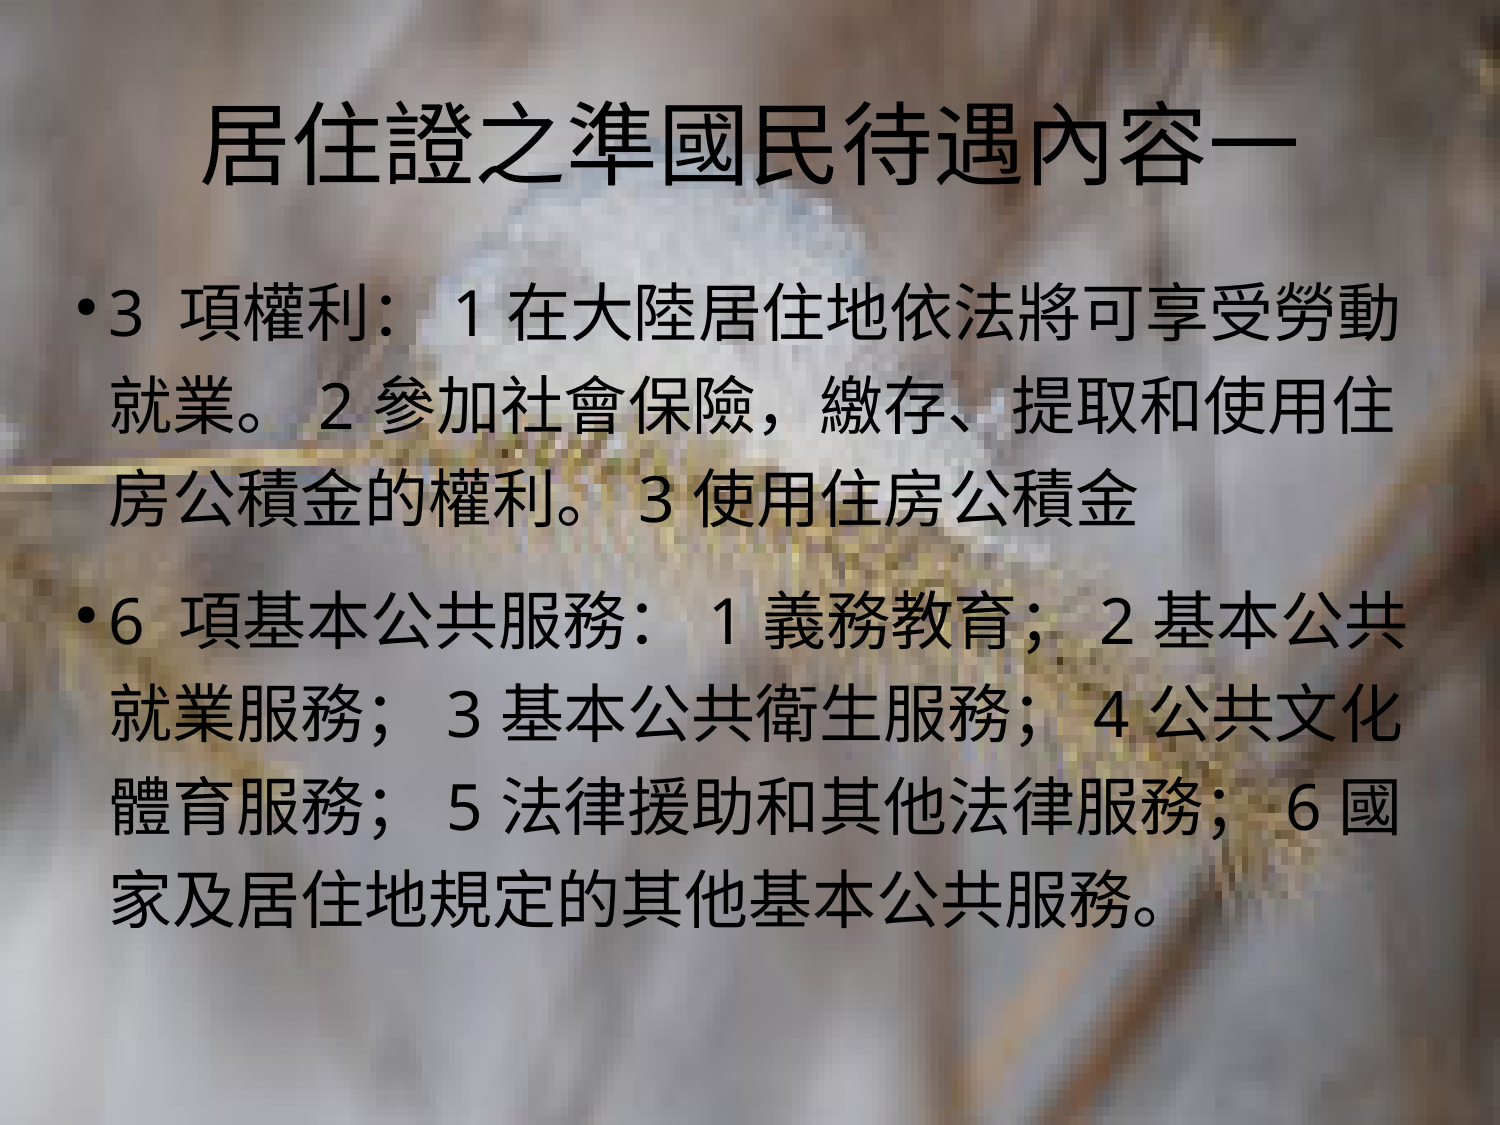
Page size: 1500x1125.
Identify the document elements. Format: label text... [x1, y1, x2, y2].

title 居住證之準國民待遇內容一 [75, 45, 1425, 233]
picture [0, 0, 1500, 1125]
list 3 項權利：1在大陸居住地依法將可享受勞動就業。2參加社會保險，繳存、提取和使用住房公積金的權利。3使用住房公積金 6 項基本公共服務：1義務教育；2基本公共就業服務；3基本公共衛生服務；4公共文化體育服務；5法律援助和其他法律服務；6國家及居住地規定的其他基本公共服務。 [75, 262, 1425, 1005]
